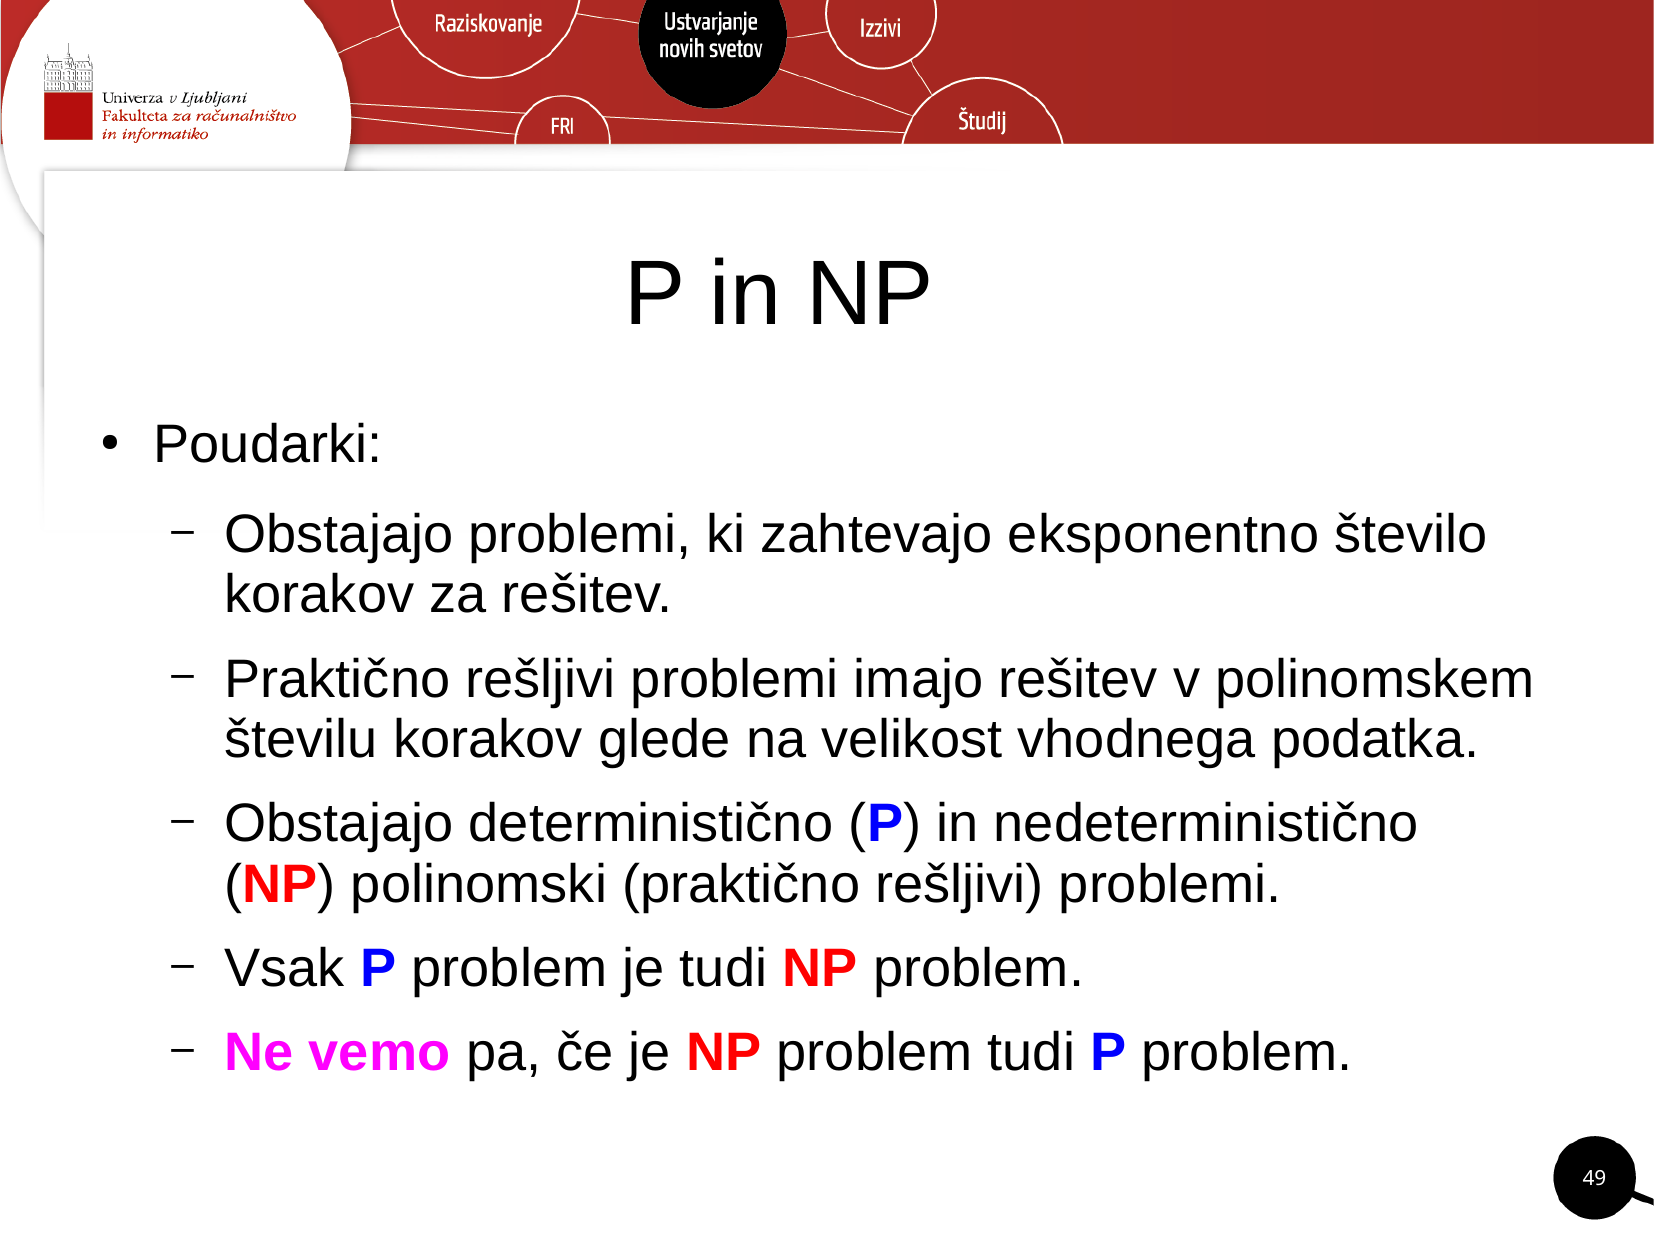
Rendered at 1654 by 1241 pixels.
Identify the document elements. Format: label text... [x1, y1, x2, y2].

title P in NP [35, 188, 1524, 397]
list Poudarki: Obstajajo problemi, ki zahtevajo eksponentno število korakov za rešitev. Praktično rešljivi problemi imajo rešitev v polinomskem številu korakov glede na velikost vhodnega podatka. Obstajajo deterministično (P) in nedeterministično (NP) polinomski (praktično rešljivi) problemi. Vsak P problem je tudi NP problem. Ne vemo pa, če je NP problem tudi P problem. [82, 413, 1538, 1158]
text_box <številka> [1553, 1145, 1636, 1212]
picture [0, 0, 1654, 1241]
